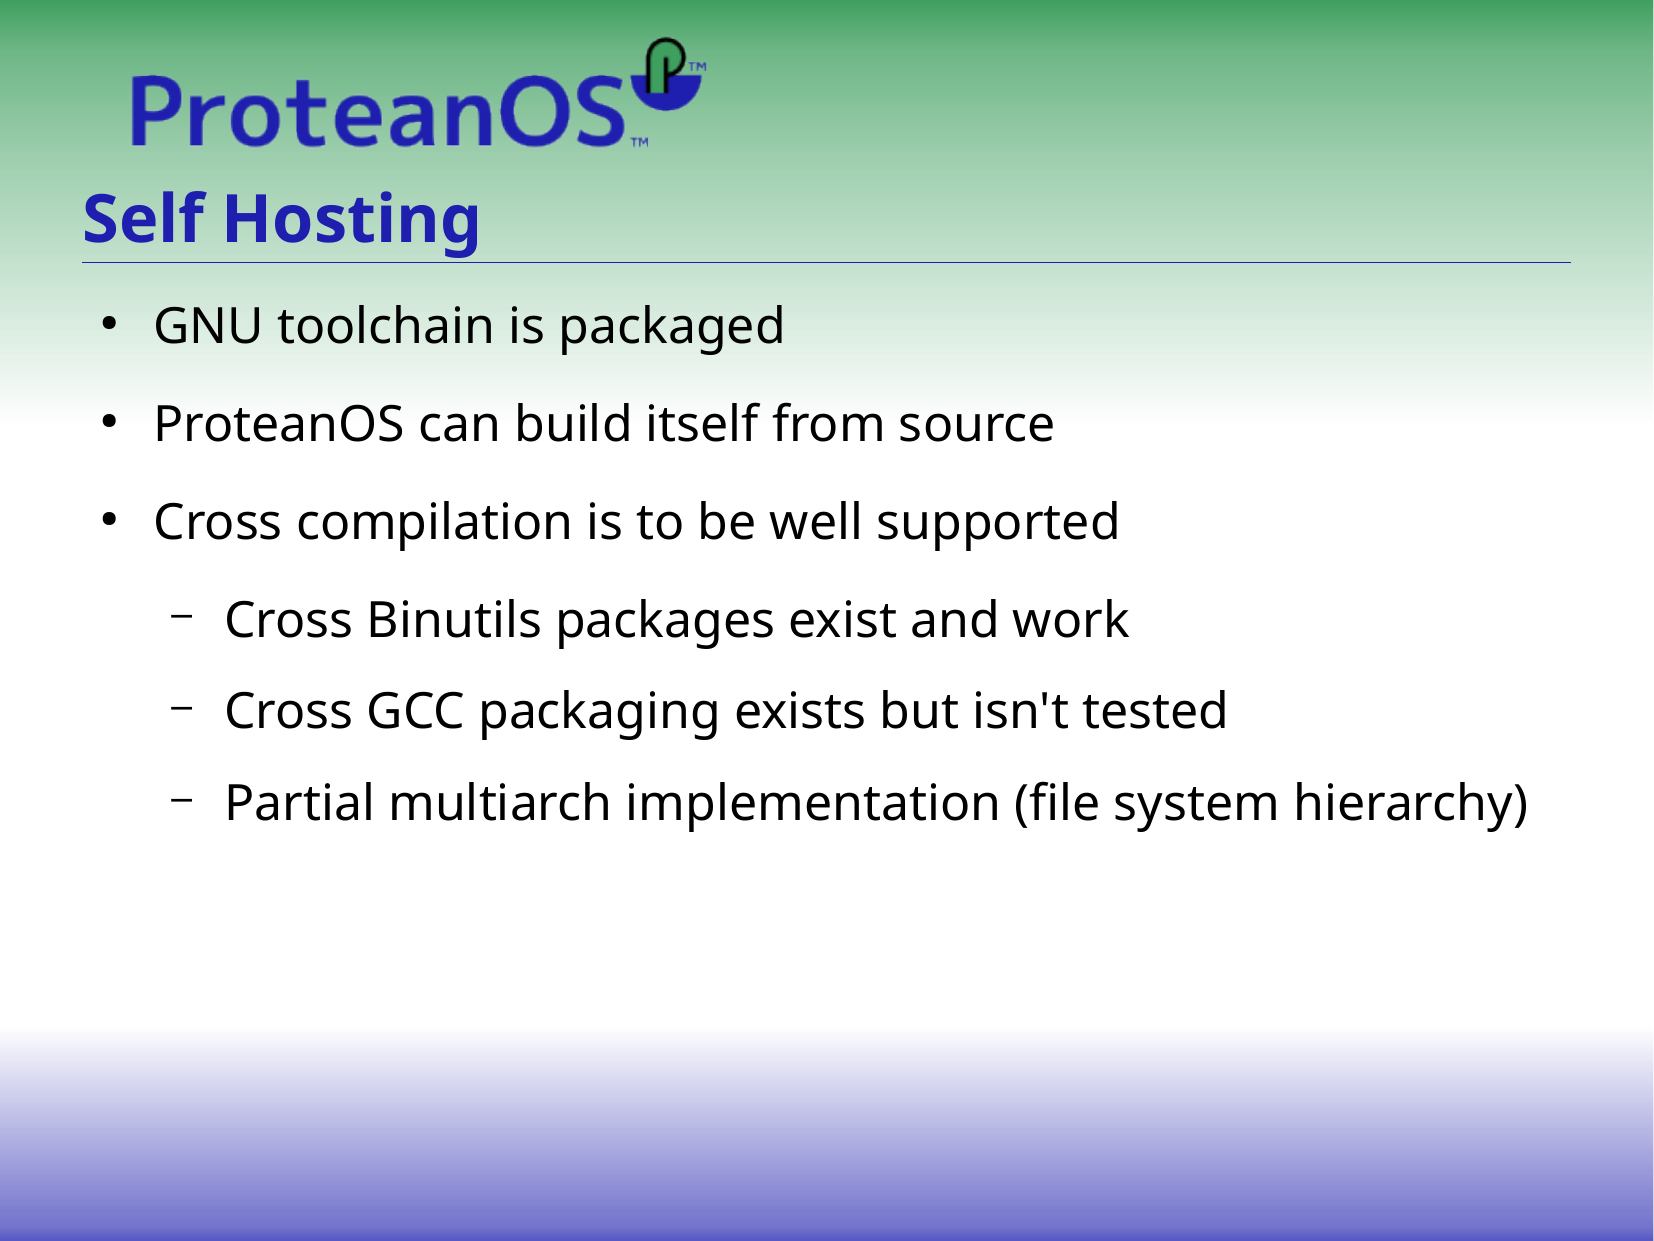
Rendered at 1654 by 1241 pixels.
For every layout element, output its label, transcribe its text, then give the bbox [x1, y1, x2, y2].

picture [0, 0, 1654, 426]
list GNU toolchain is packaged ProteanOS can build itself from source Cross compilation is to be well supported Cross Binutils packages exist and work Cross GCC packaging exists but isn't tested Partial multiarch implementation (file system hierarchy) [82, 290, 1571, 1010]
title Self Hosting [82, 150, 1571, 263]
picture [0, 1027, 1654, 1241]
